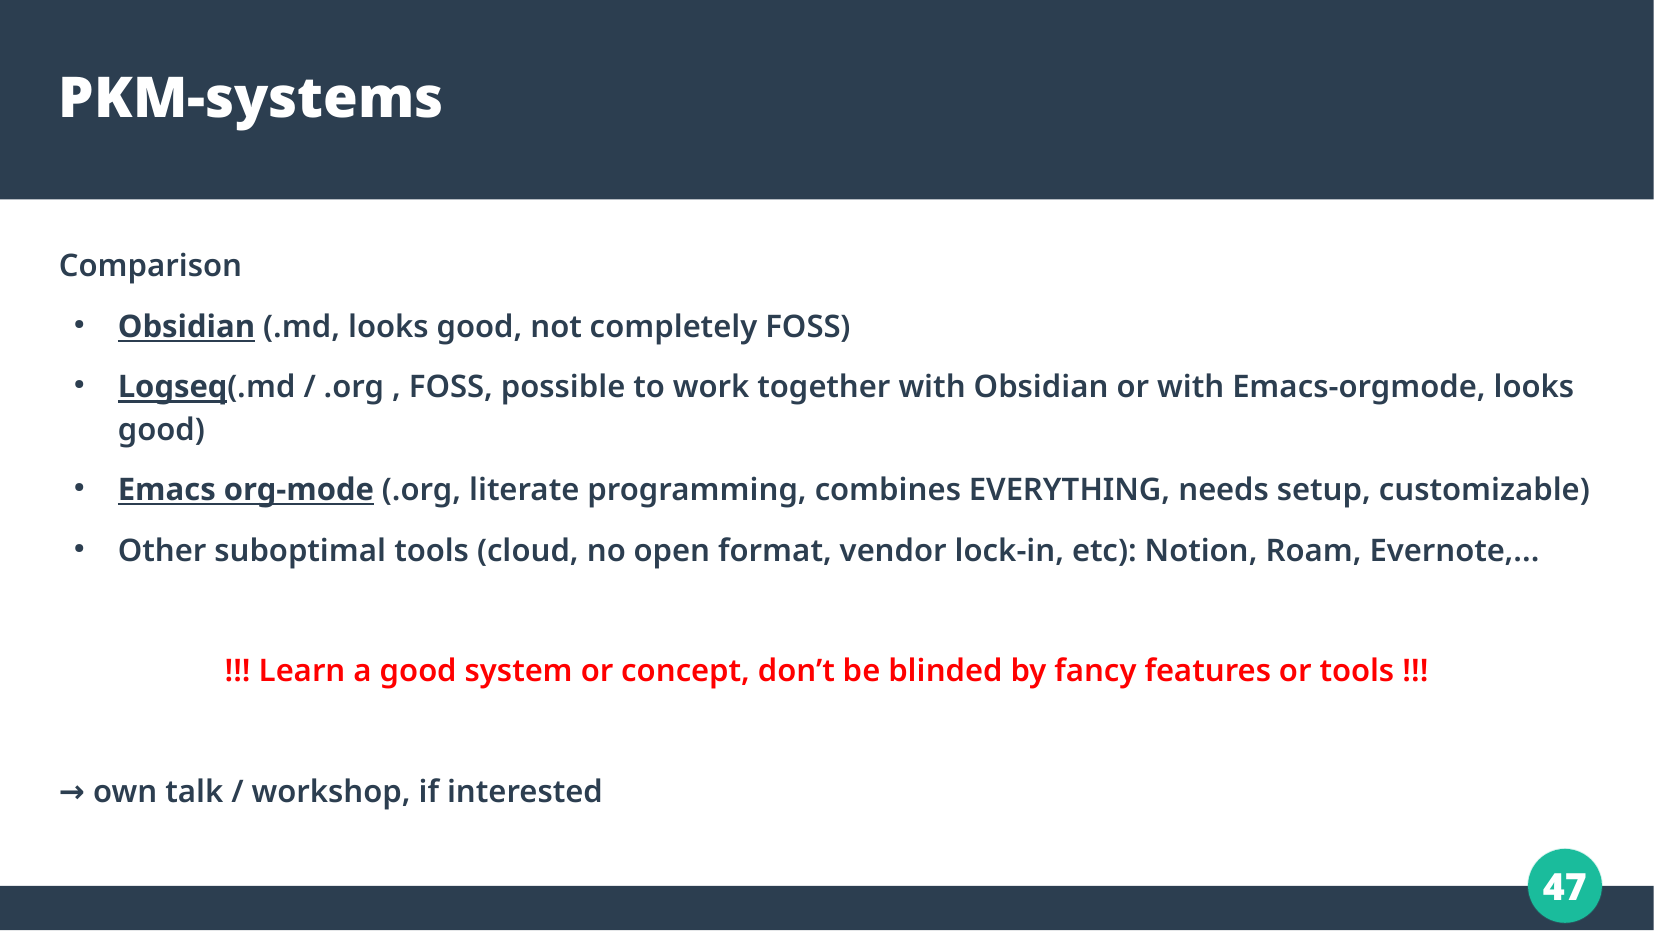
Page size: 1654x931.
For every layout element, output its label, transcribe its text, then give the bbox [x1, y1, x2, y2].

list Comparison Obsidian (.md, looks good, not completely FOSS) Logseq(.md / .org , FOSS, possible to work together with Obsidian or with Emacs-orgmode, looks good) Emacs org-mode (.org, literate programming, combines EVERYTHING, needs setup, customizable) Other suboptimal tools (cloud, no open format, vendor lock-in, etc): Notion, Roam, Evernote,... !!! Learn a good system or concept, don’t be blinded by fancy features or tools !!! → own talk / workshop, if interested [59, 243, 1595, 864]
title PKM-systems [59, 37, 1595, 155]
